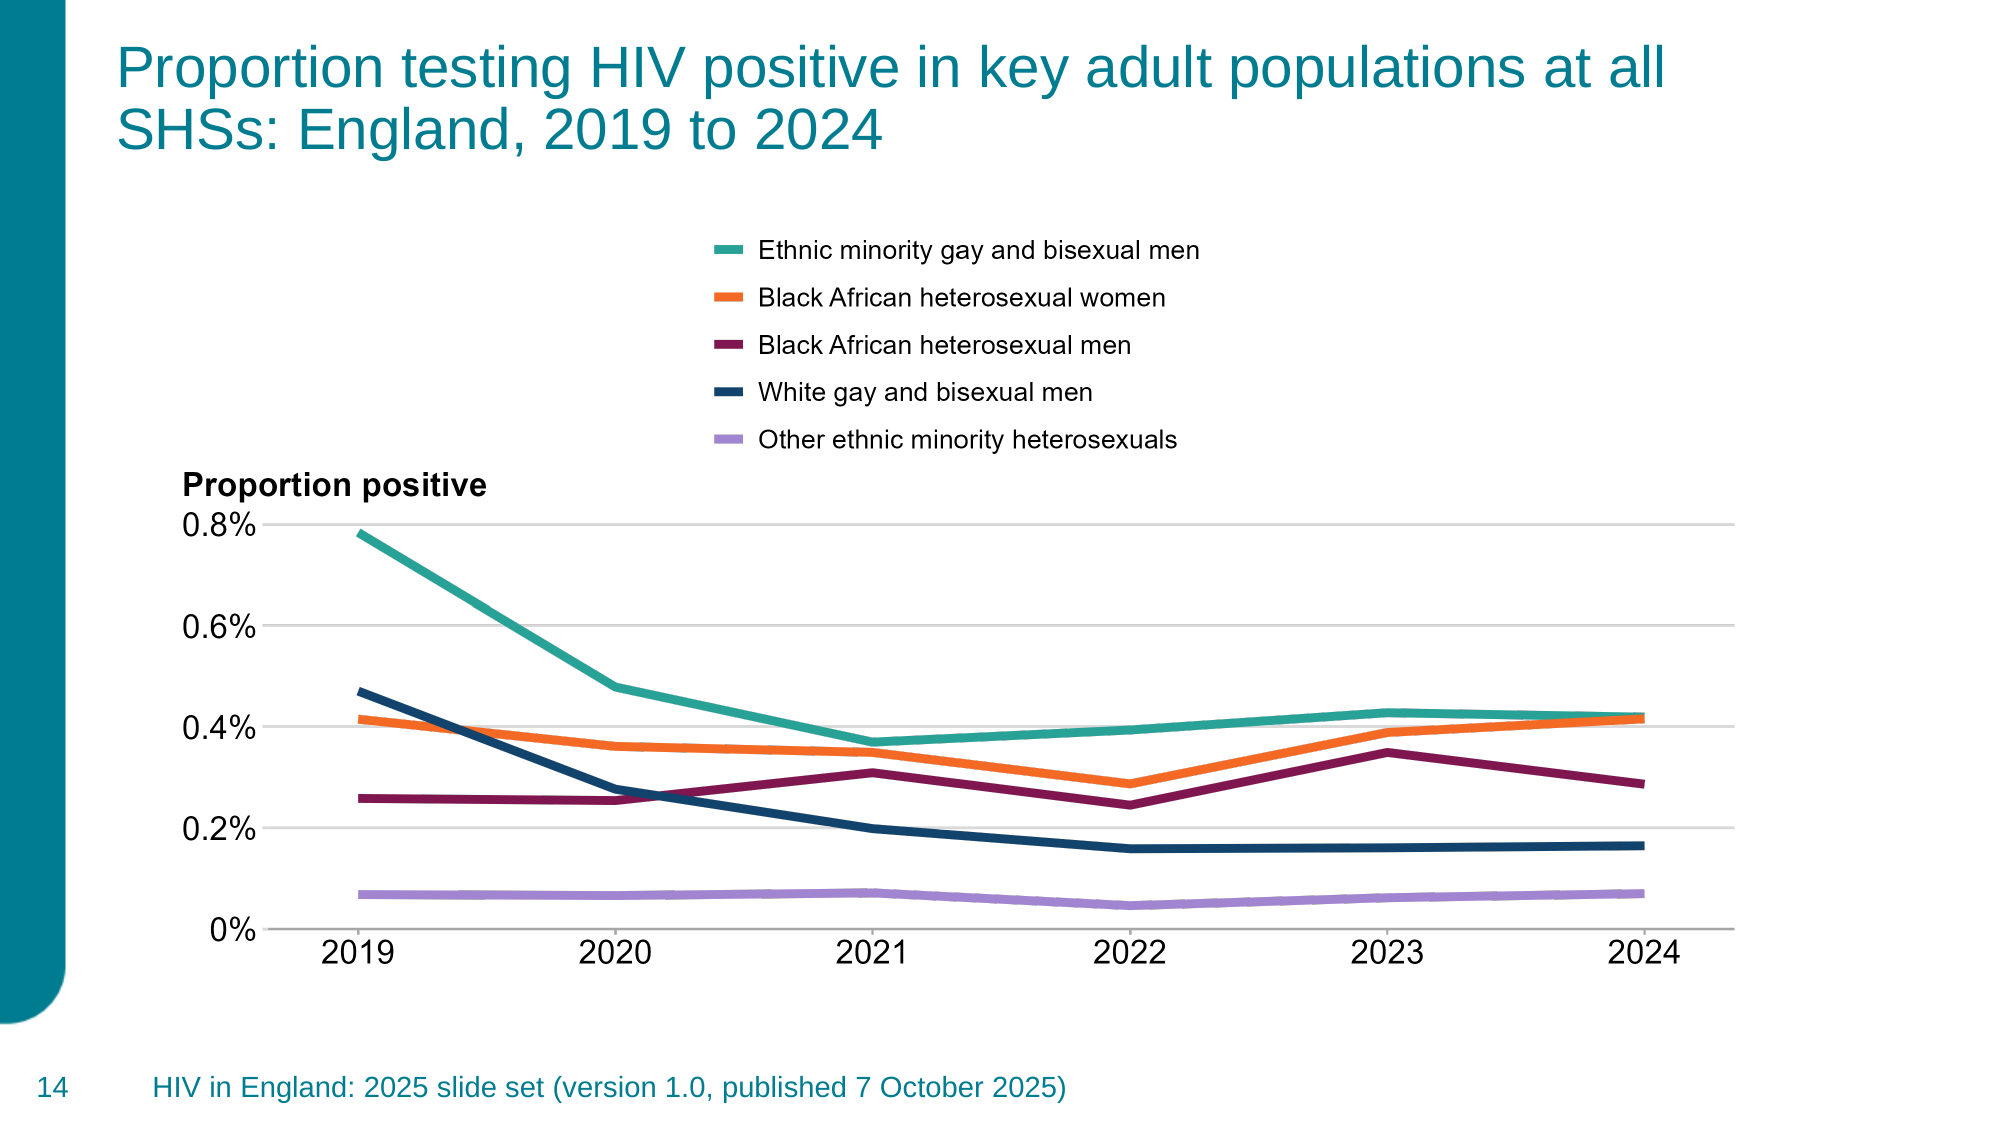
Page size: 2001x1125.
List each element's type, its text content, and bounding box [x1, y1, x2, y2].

text_box HIV in England: 2025 slide set (version 1.0, published 7 October 2025) [137, 1056, 1780, 1116]
picture [170, 231, 1746, 982]
title Proportion testing HIV positive in key adult populations at all SHSs: England, 2019 to 2024 [101, 29, 1926, 189]
text_box [21, 1056, 120, 1117]
